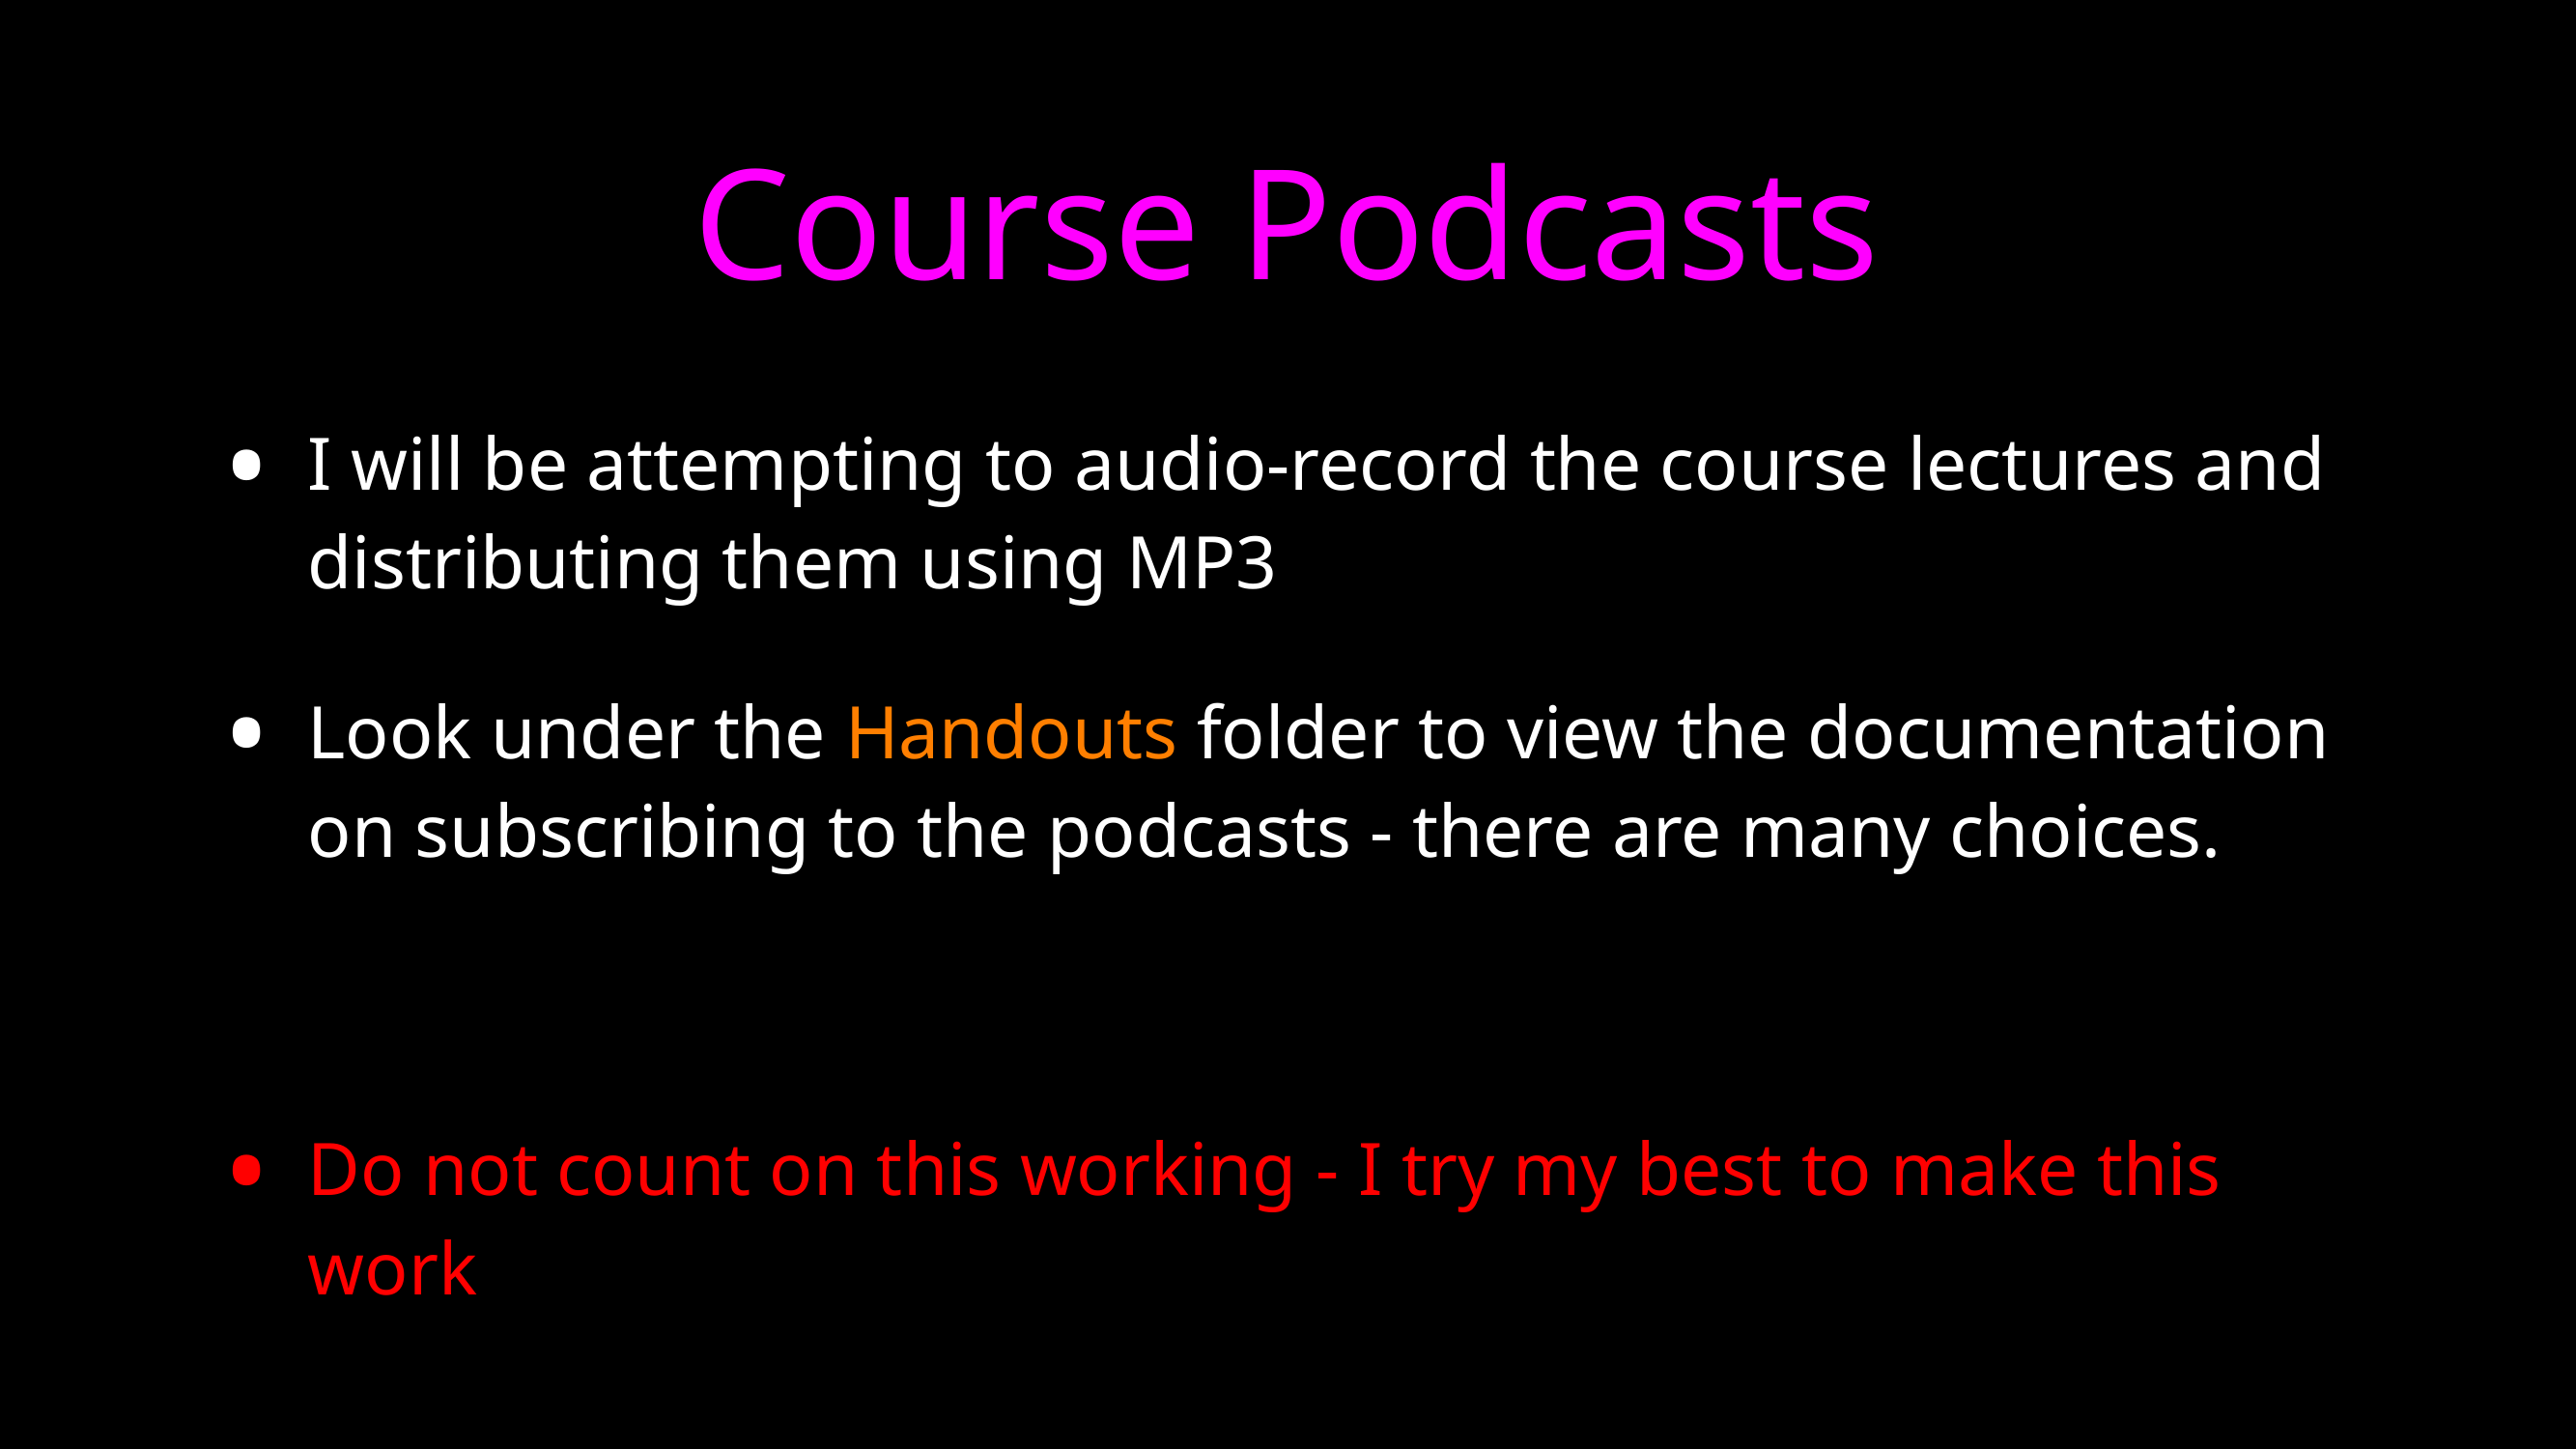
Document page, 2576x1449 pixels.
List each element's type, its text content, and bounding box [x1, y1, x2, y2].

list I will be attempting to audio-record the course lectures and distributing them using MP3 Look under the Handouts folder to view the documentation on subscribing to the podcasts - there are many choices. Do not count on this working - I try my best to make this work [183, 412, 2392, 1317]
title Course Podcasts [183, 38, 2392, 403]
